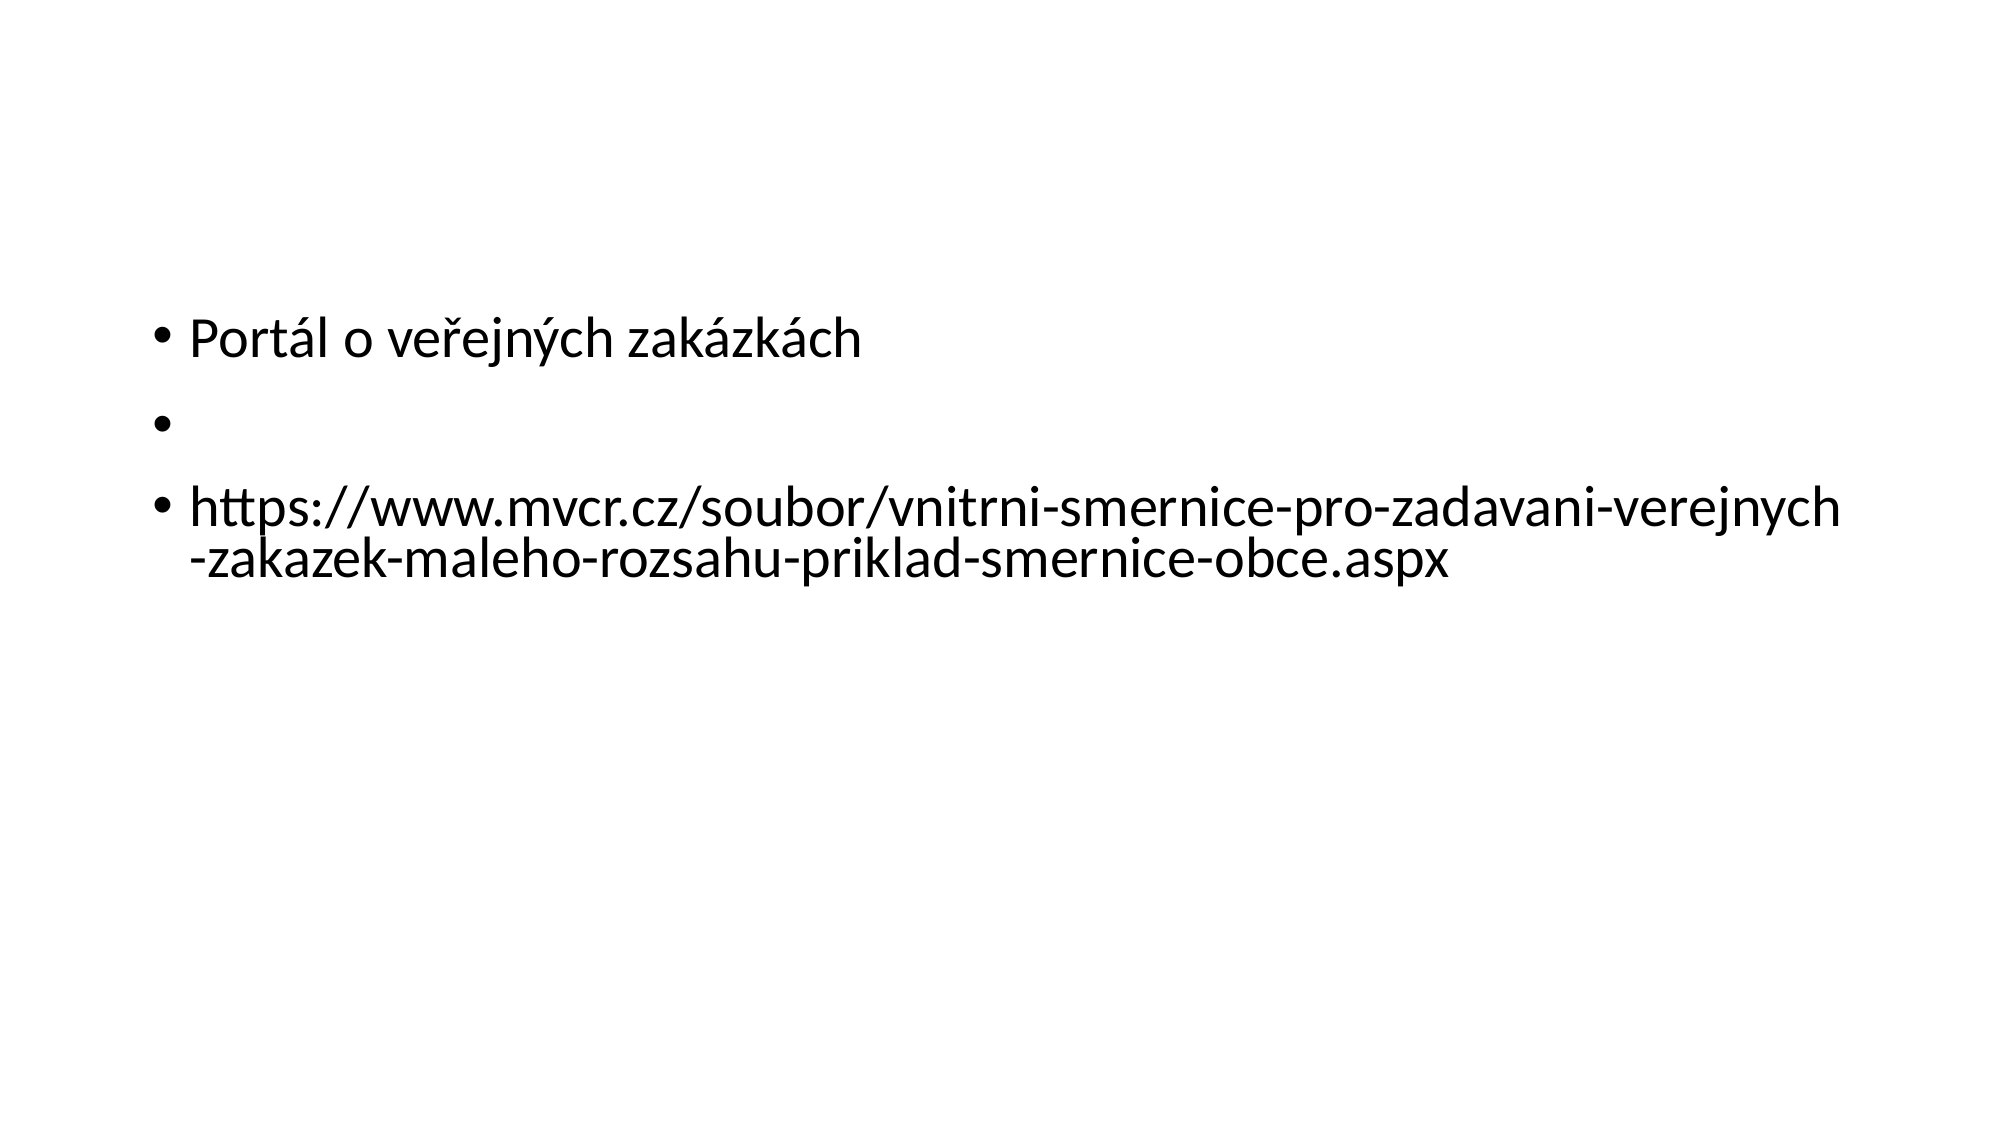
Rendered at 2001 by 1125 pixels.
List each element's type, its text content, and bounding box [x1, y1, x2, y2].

list Portál o veřejných zakázkách https://www.mvcr.cz/soubor/vnitrni-smernice-pro-zadavani-verejnych-zakazek-maleho-rozsahu-priklad-smernice-obce.aspx [137, 299, 1863, 1014]
